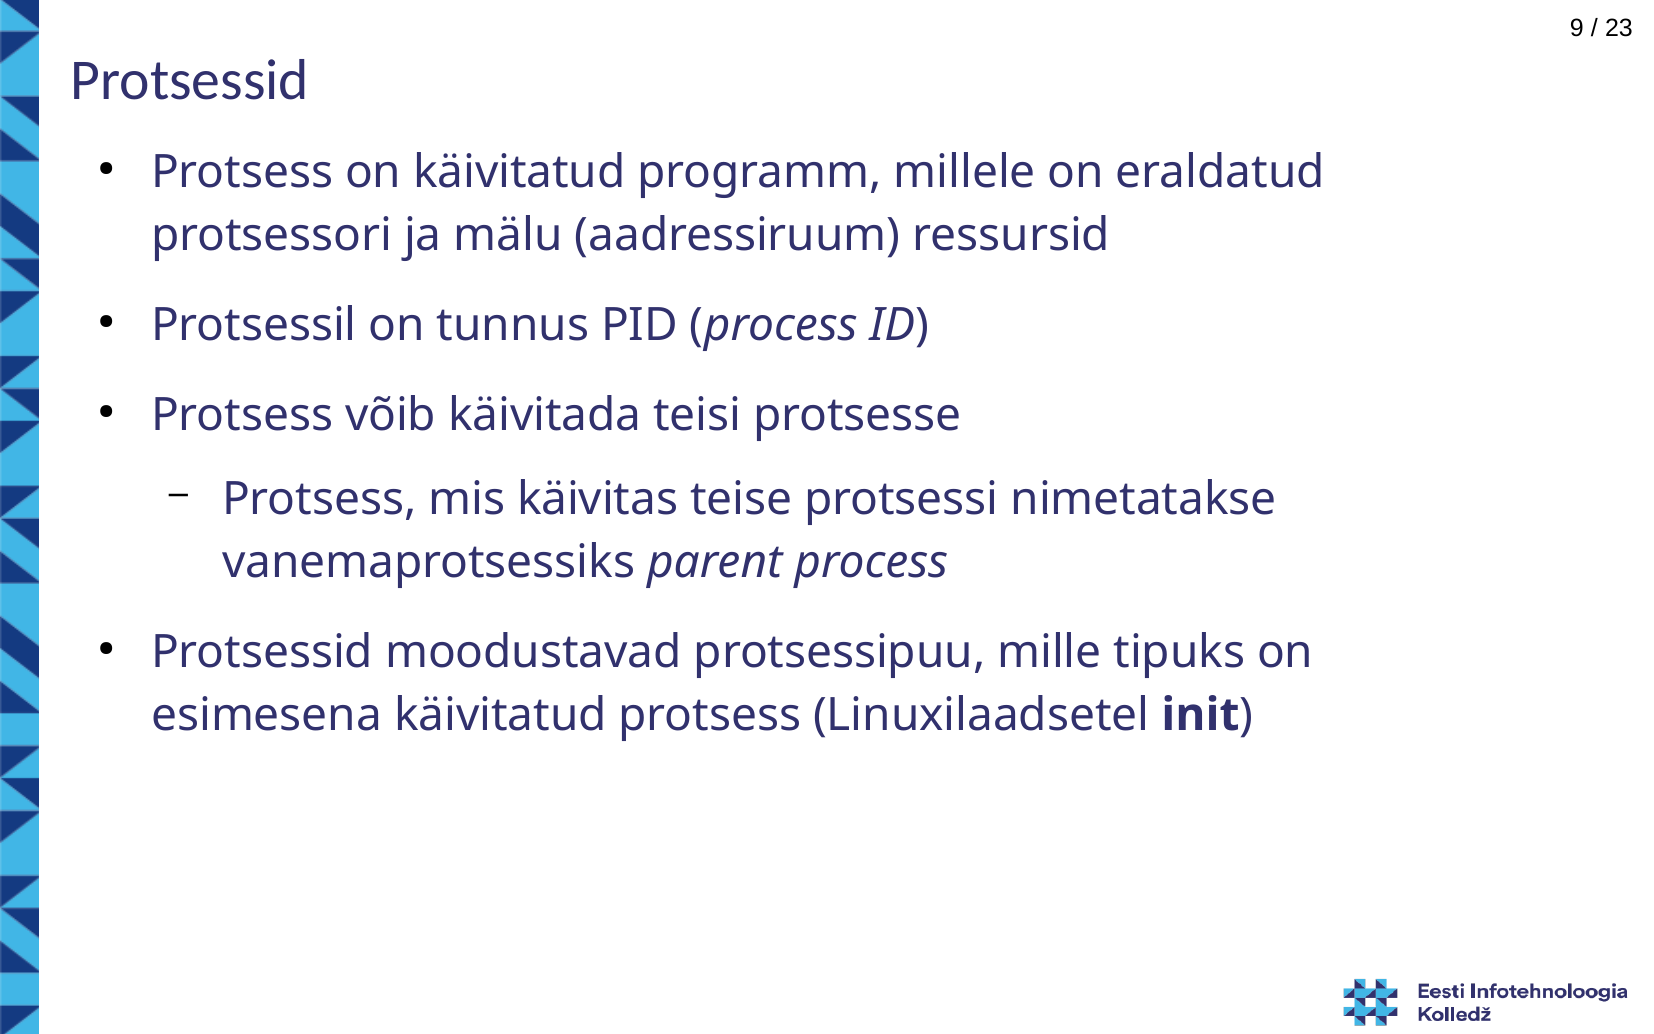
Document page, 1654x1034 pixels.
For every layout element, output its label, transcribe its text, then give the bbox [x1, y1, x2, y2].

title Protsessid [70, 41, 1630, 130]
list Protsess on käivitatud programm, millele on eraldatud protsessori ja mälu (aadressiruum) ressursid Protsessil on tunnus PID (process ID) Protsess võib käivitada teisi protsesse Protsess, mis käivitas teise protsessi nimetatakse vanemaprotsessiks parent process Protsessid moodustavad protsessipuu, mille tipuks on esimesena käivitatud protsess (Linuxilaadsetel init) [80, 138, 1536, 857]
